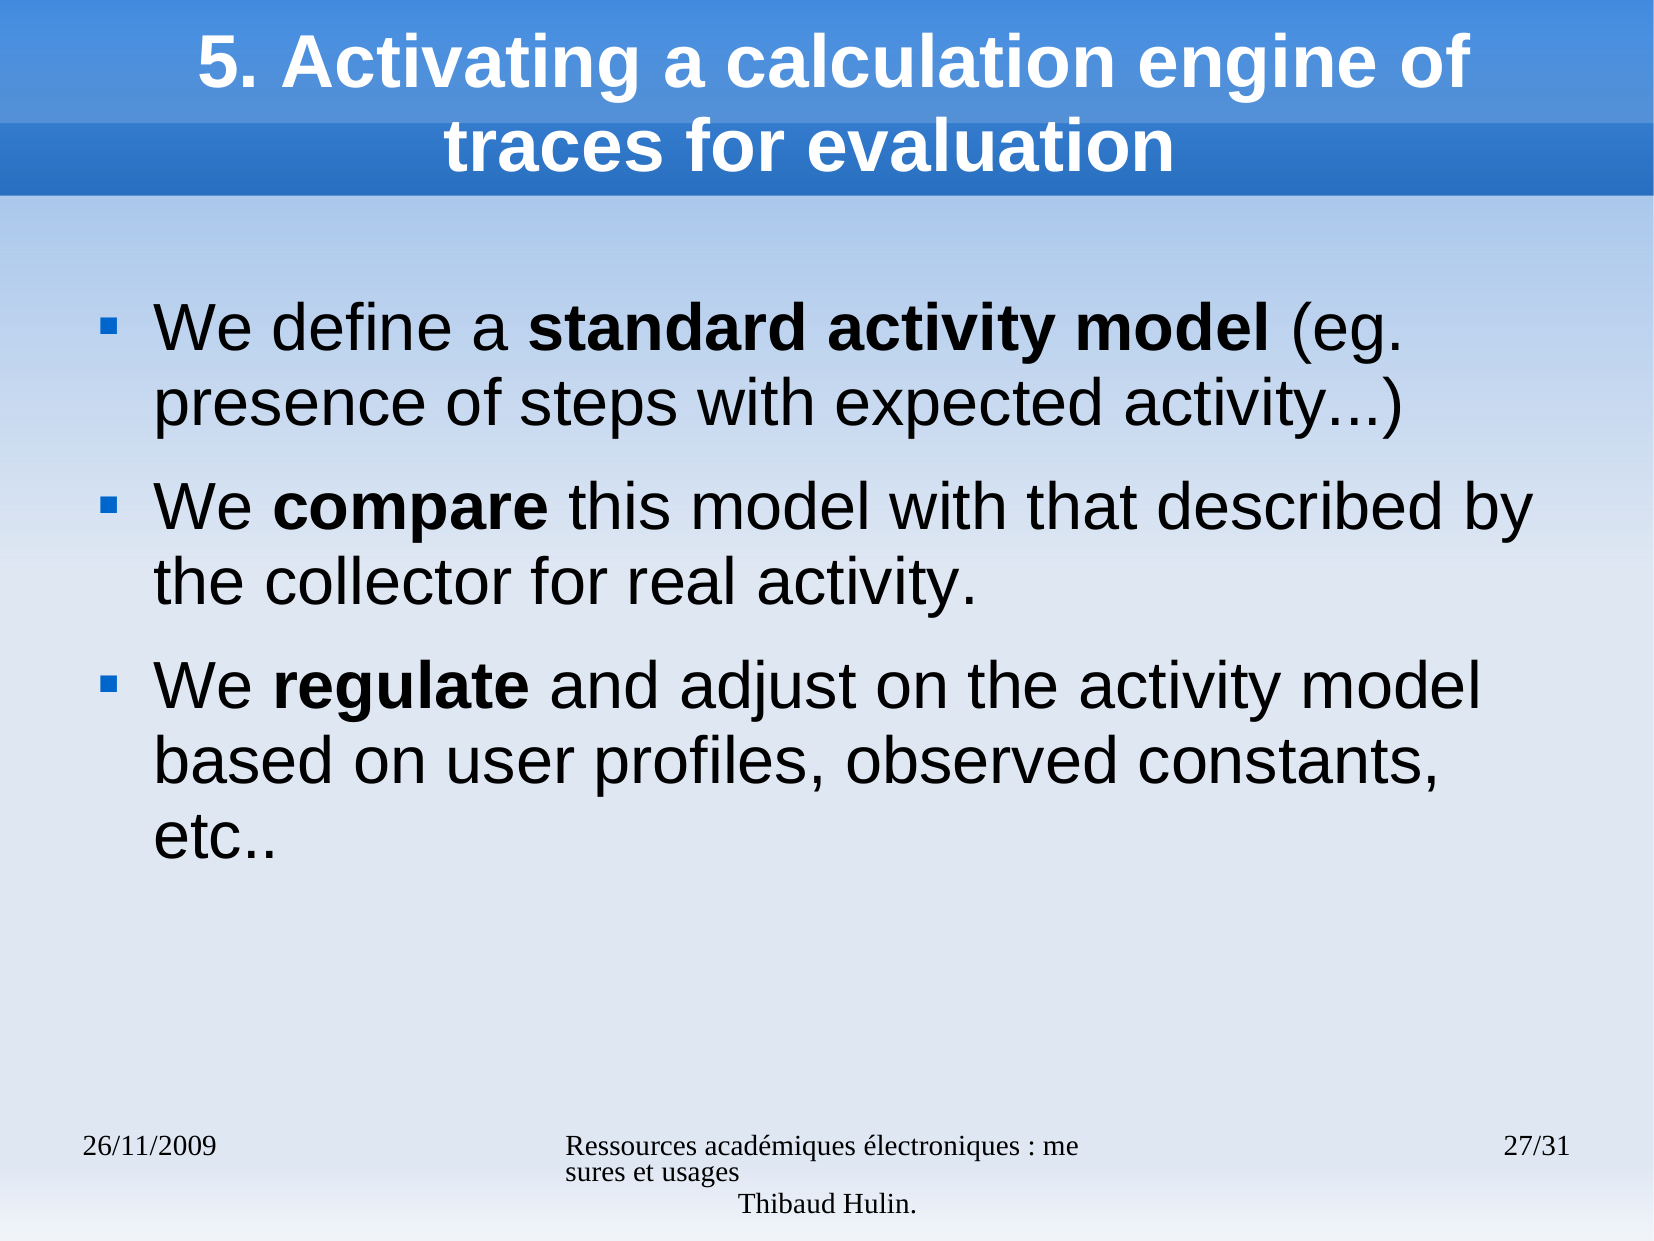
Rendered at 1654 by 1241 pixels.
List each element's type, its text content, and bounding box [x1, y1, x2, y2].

list We define a standard activity model (eg. presence of steps with expected activity...) We compare this model with that described by the collector for real activity. We regulate and adjust on the activity model based on user profiles, observed constants, etc.. [82, 290, 1571, 1109]
title 5. Activating a calculation engine of traces for evaluation [76, 0, 1565, 208]
picture [0, 0, 1654, 1241]
